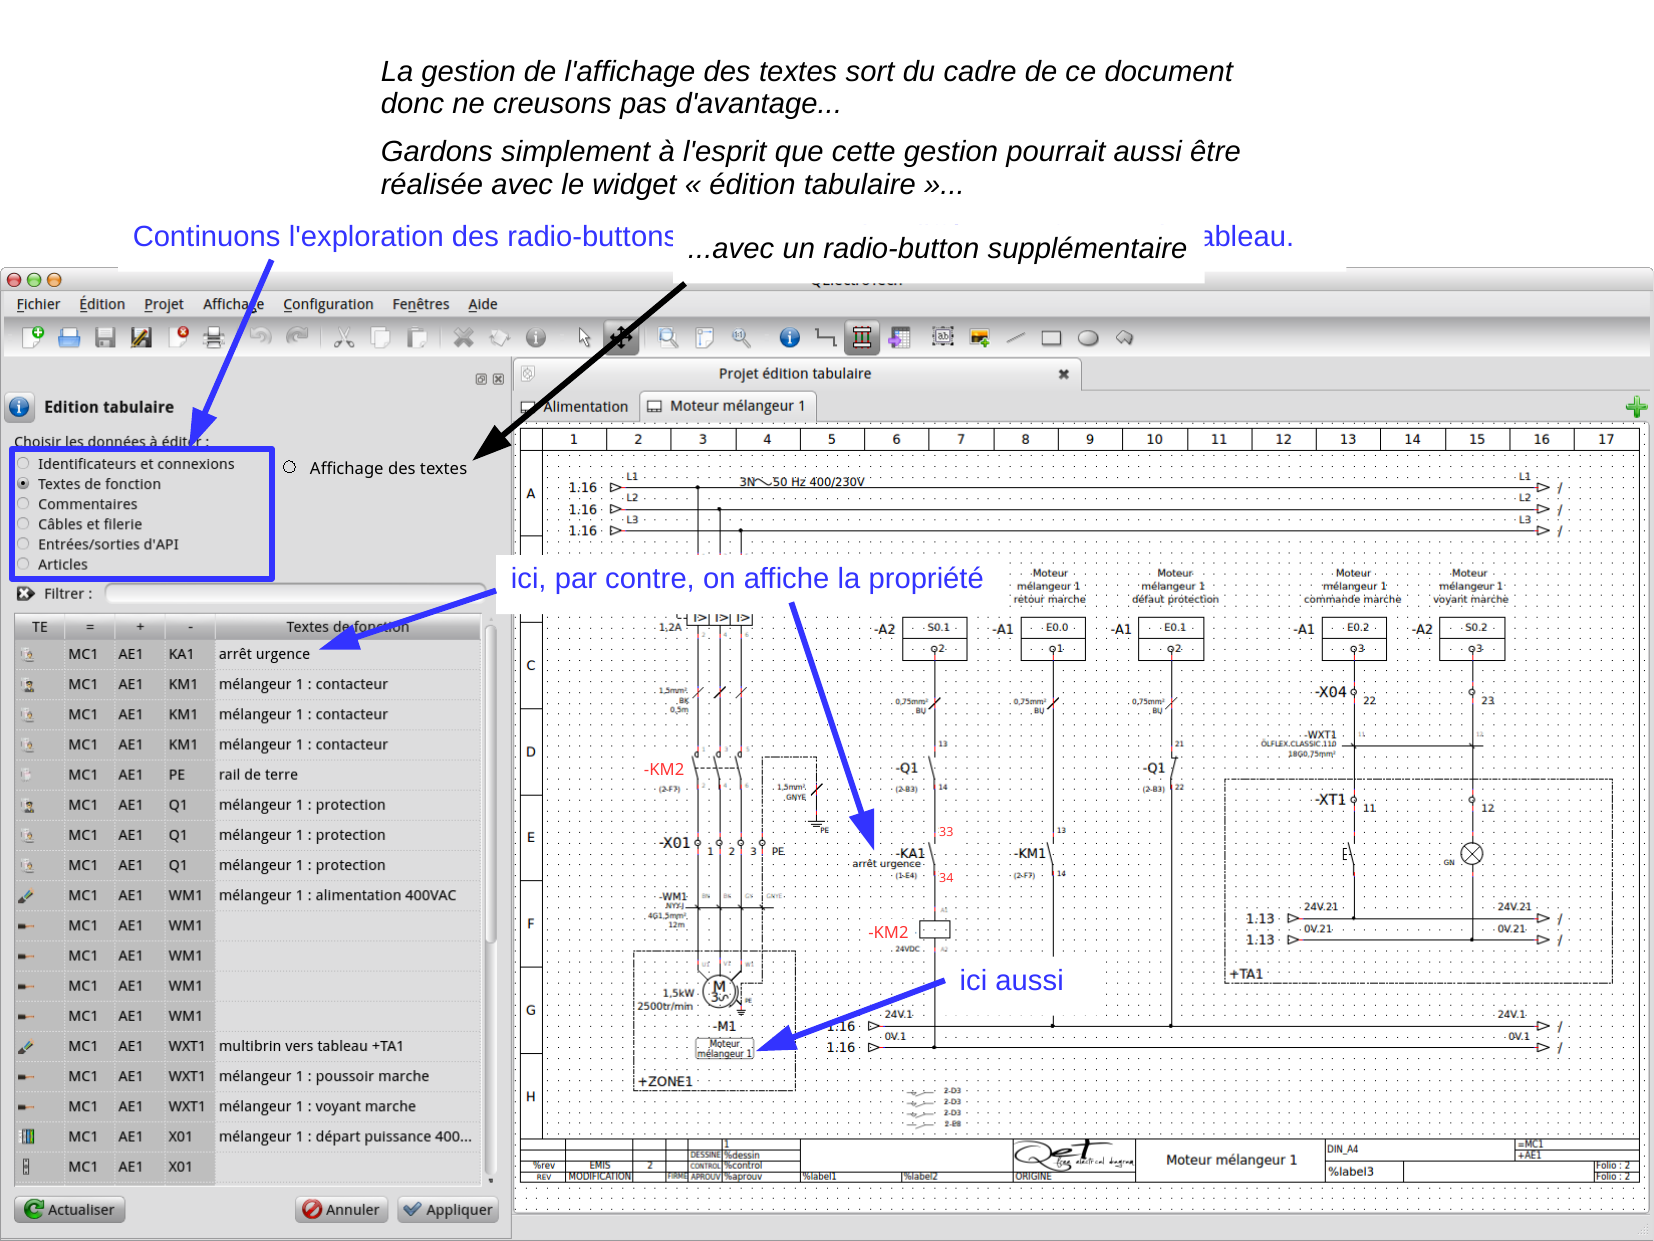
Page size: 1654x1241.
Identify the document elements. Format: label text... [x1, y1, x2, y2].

picture [15, 452, 269, 576]
text_box 34 [939, 865, 963, 892]
text_box 33 [939, 818, 963, 845]
text_box Gardons simplement à l'esprit que cette gestion pourrait aussi être réalisée avec le widget « édition tabulaire »... [366, 127, 1276, 208]
text_box -KM2 [643, 755, 692, 783]
text_box -KM2 [868, 918, 916, 945]
text_box La gestion de l'affichage des textes sort du cadre de ce document donc ne creusons pas d'avantage... [366, 47, 1276, 127]
text_box ...avec un radio-button supplémentaire [673, 224, 1205, 284]
text_box ici, par contre, on affiche la propriété [496, 555, 1004, 615]
text_box Affichage des textes [295, 448, 485, 485]
text_box ici aussi [944, 956, 1099, 1016]
picture [0, 267, 1654, 1241]
text_box Continuons l'exploration des radio-buttons pour montrer les différentes formes du tableau. [118, 212, 1347, 272]
